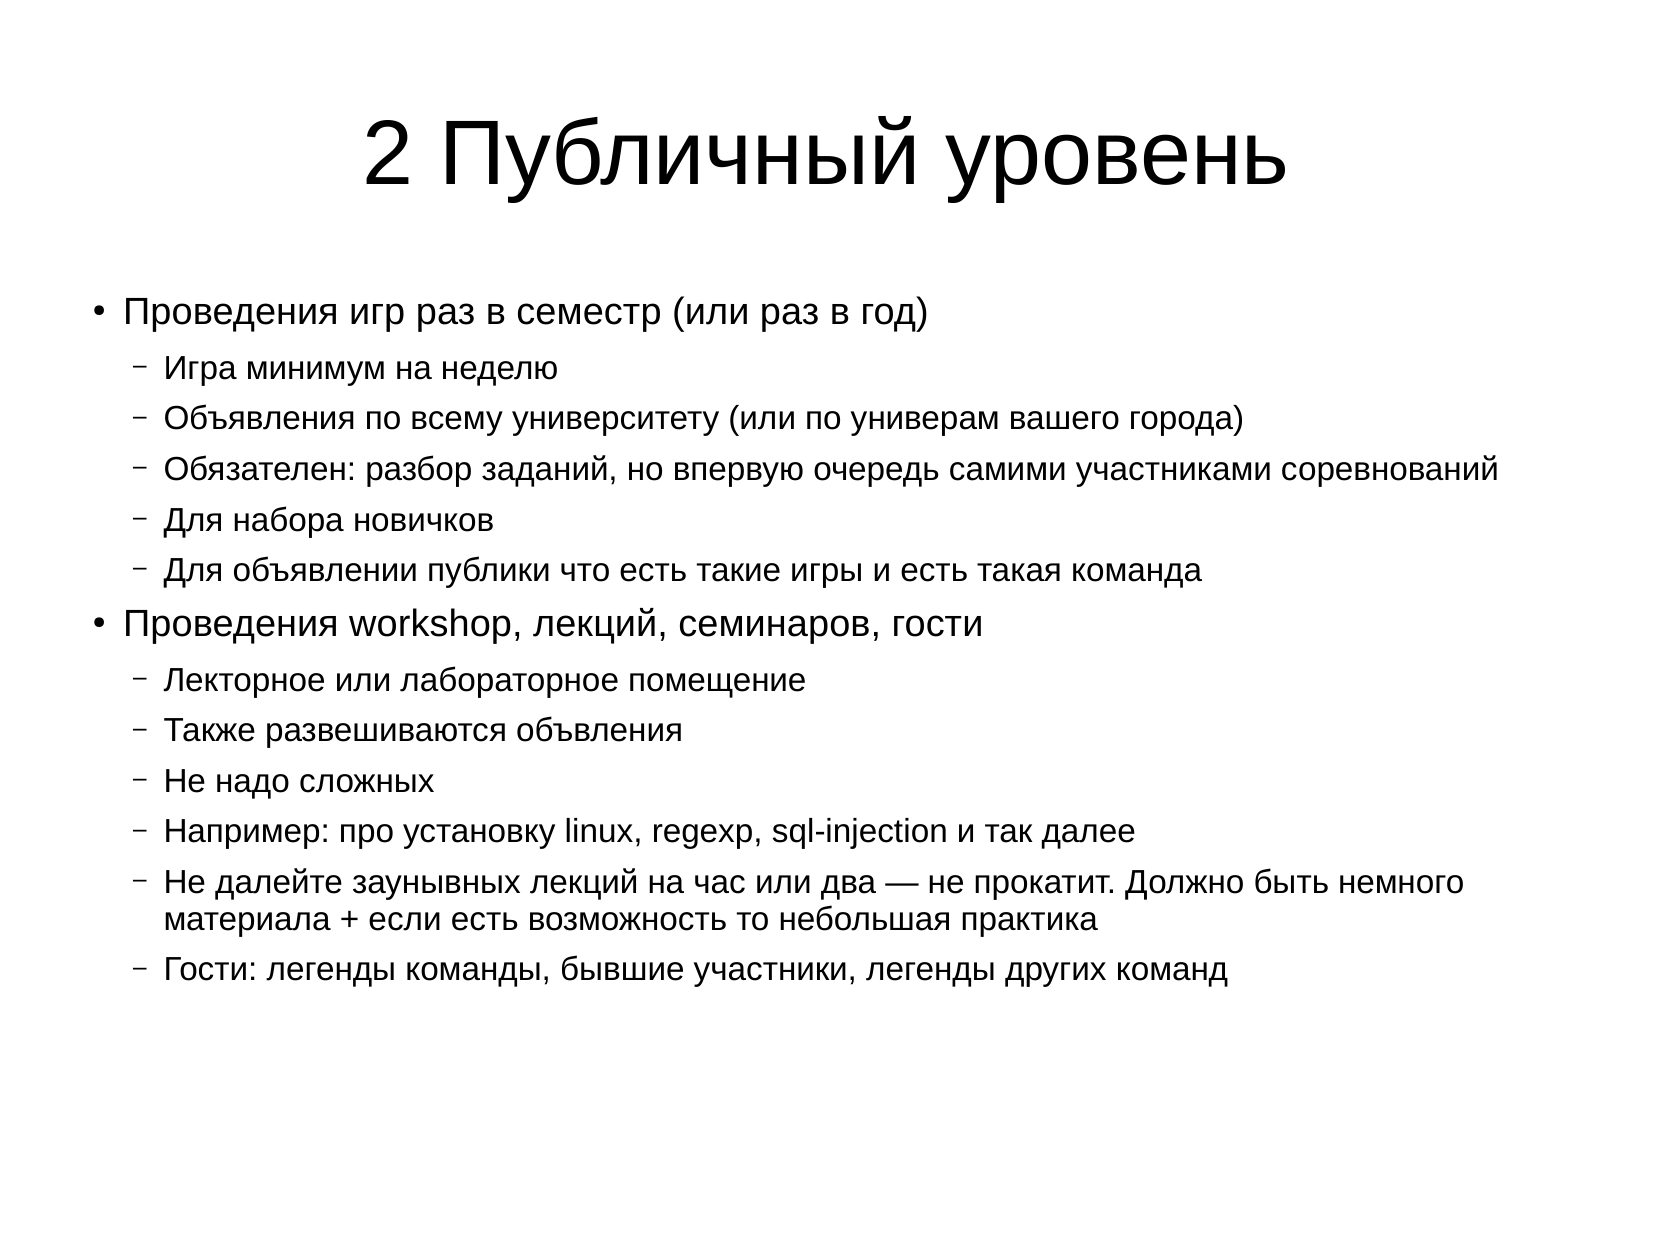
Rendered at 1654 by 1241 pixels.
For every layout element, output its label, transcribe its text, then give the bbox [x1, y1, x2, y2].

list Проведения игр раз в семестр (или раз в год) Игра минимум на неделю Объявления по всему университету (или по универам вашего города) Обязателен: разбор заданий, но впервую очередь самими участниками соревнований Для набора новичков Для объявлении публики что есть такие игры и есть такая команда Проведения workshop, лекций, семинаров, гости Лекторное или лабораторное помещение Также развешиваются объвления Не надо сложных Например: про установку linux, regexp, sql-injection и так далее Не далейте заунывных лекций на час или два — не прокатит. Должно быть немного материала + если есть возможность то небольшая практика Гости: легенды команды, бывшие участники, легенды других команд [82, 290, 1571, 1010]
title 2 Публичный уровень [82, 49, 1571, 257]
